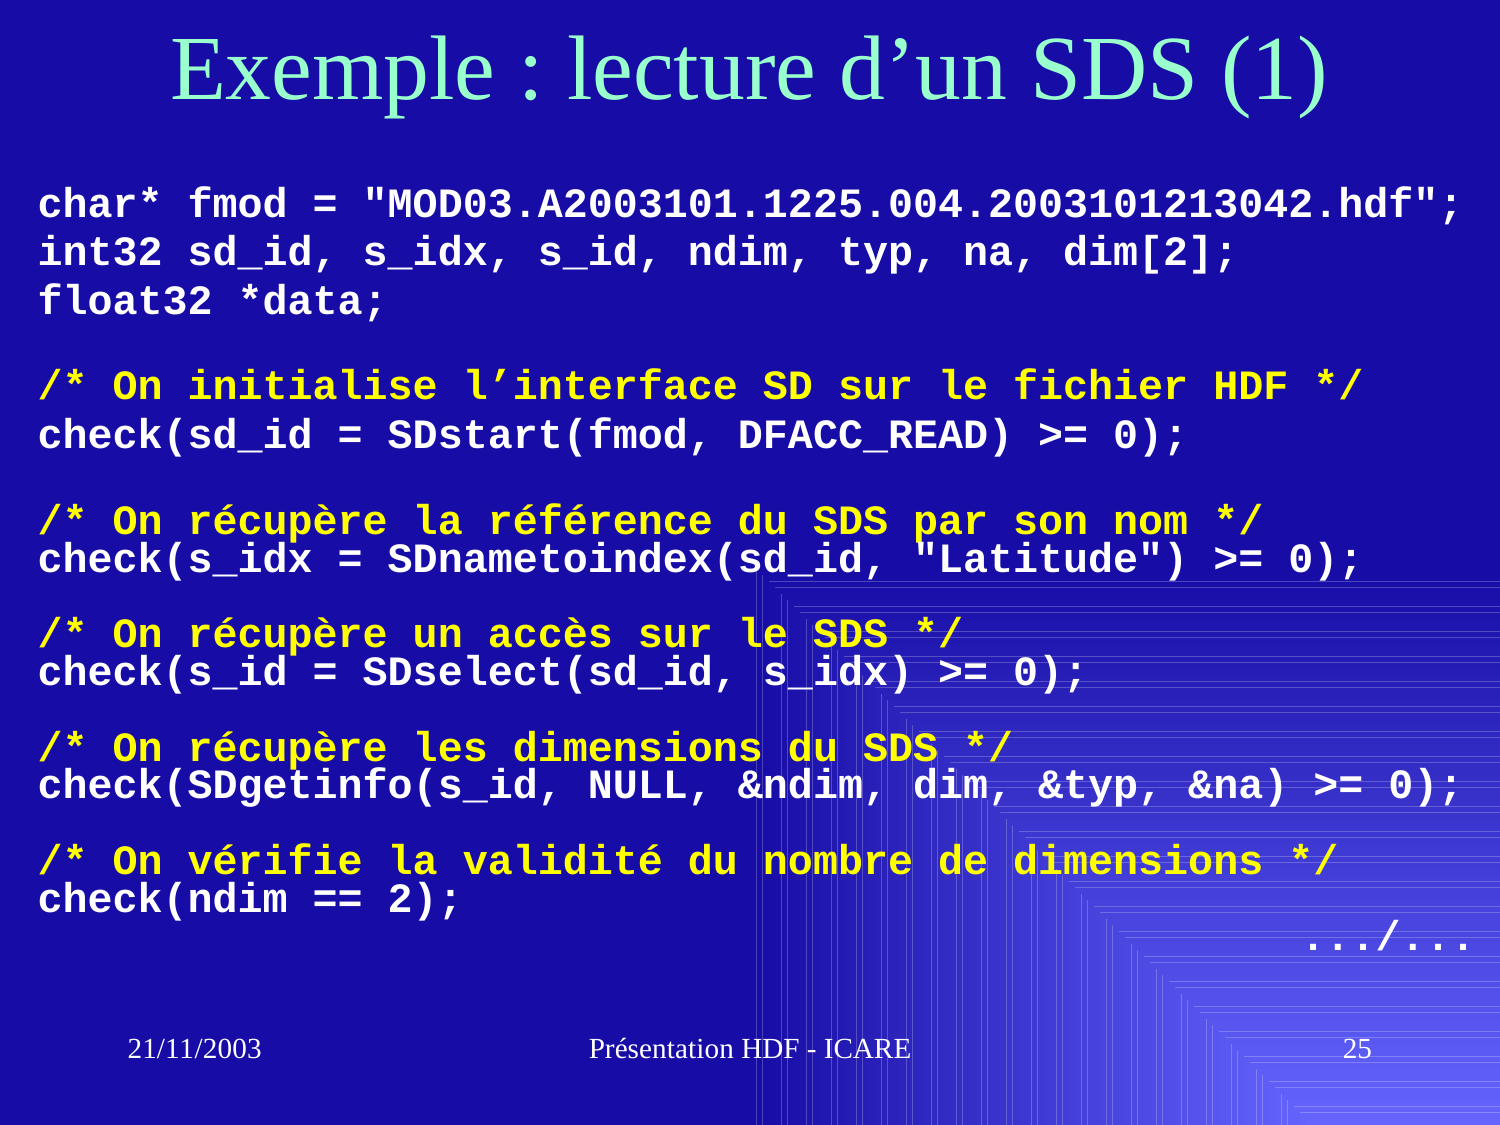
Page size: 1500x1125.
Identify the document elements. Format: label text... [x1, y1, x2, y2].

list char* fmod = "MOD03.A2003101.1225.004.2003101213042.hdf"; int32 sd_id, s_idx, s_id, ndim, typ, na, dim[2]; float32 *data; /* On initialise l’interface SD sur le fichier HDF */ check(sd_id = SDstart(fmod, DFACC_READ) >= 0); /* On récupère la référence du SDS par son nom */ check(s_idx = SDnametoindex(sd_id, "Latitude") >= 0); /* On récupère un accès sur le SDS */ check(s_id = SDselect(sd_id, s_idx) >= 0); /* On récupère les dimensions du SDS */ check(SDgetinfo(s_id, NULL, &ndim, dim, &typ, &na) >= 0); /* On vérifie la validité du nombre de dimensions */ check(ndim == 2); .../... [37, 187, 1488, 1001]
title Exemple : lecture d’un SDS (1) [37, 0, 1463, 138]
